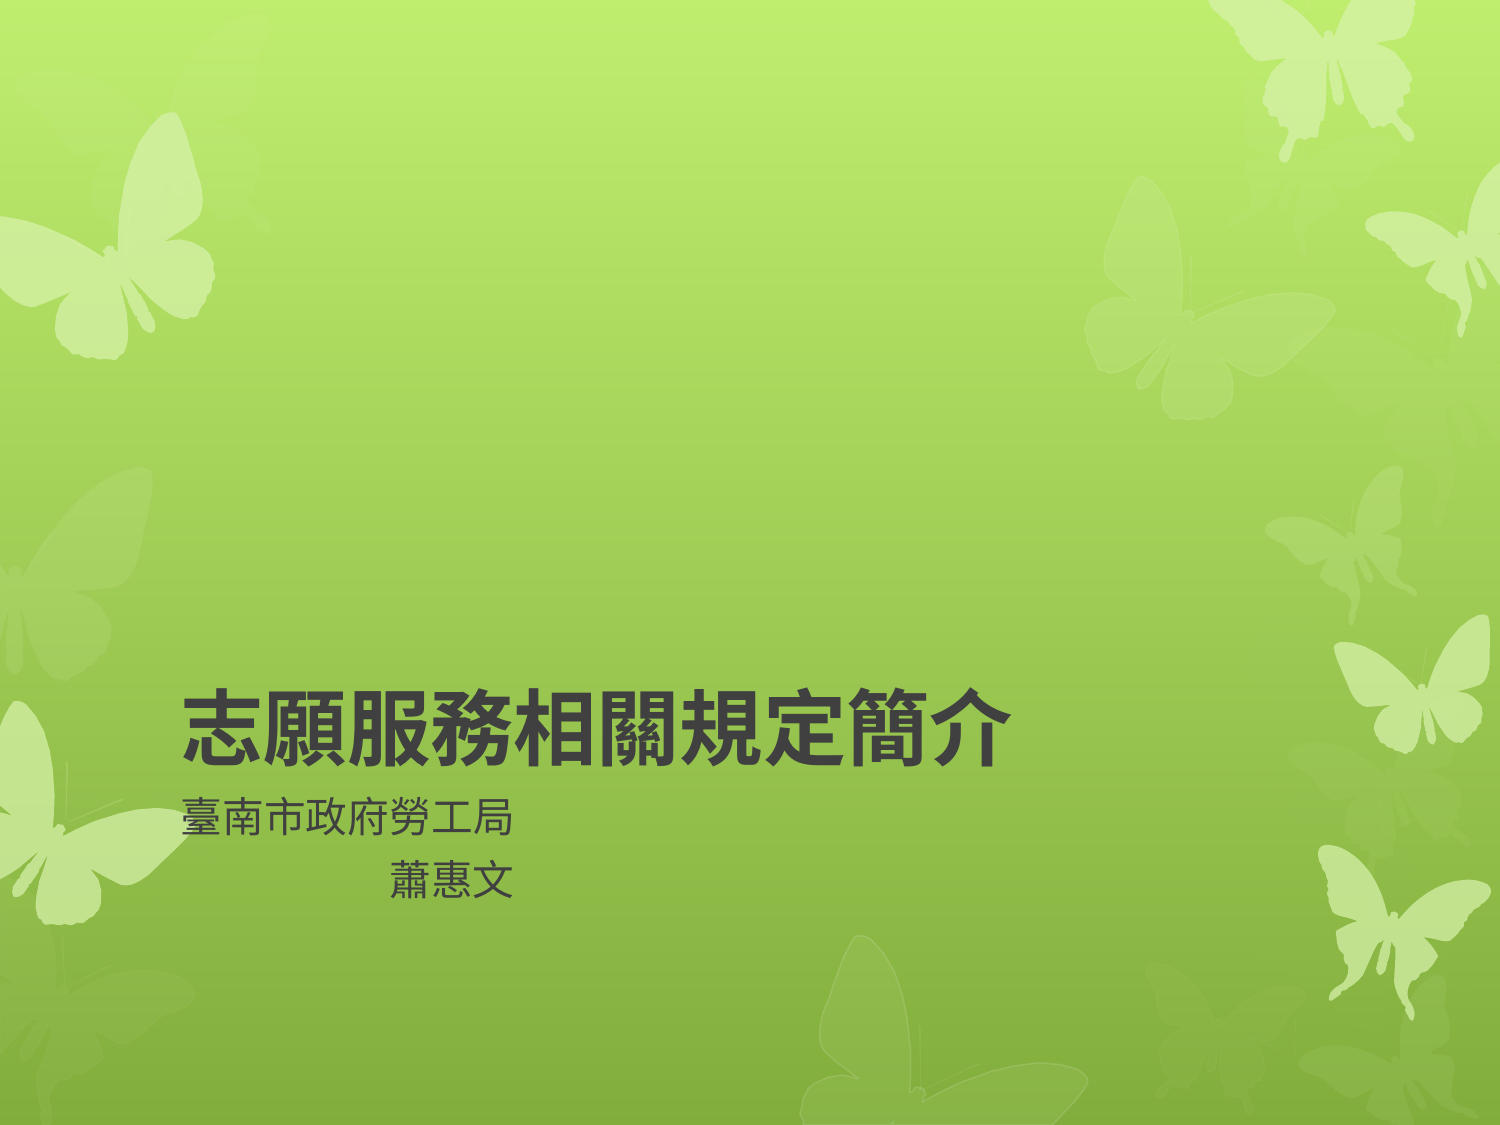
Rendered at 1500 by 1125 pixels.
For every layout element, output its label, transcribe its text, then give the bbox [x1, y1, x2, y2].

subtitle 臺南市政府勞工局 蕭惠文 [165, 783, 1334, 925]
title 志願服務相關規定簡介 [165, 542, 1334, 783]
